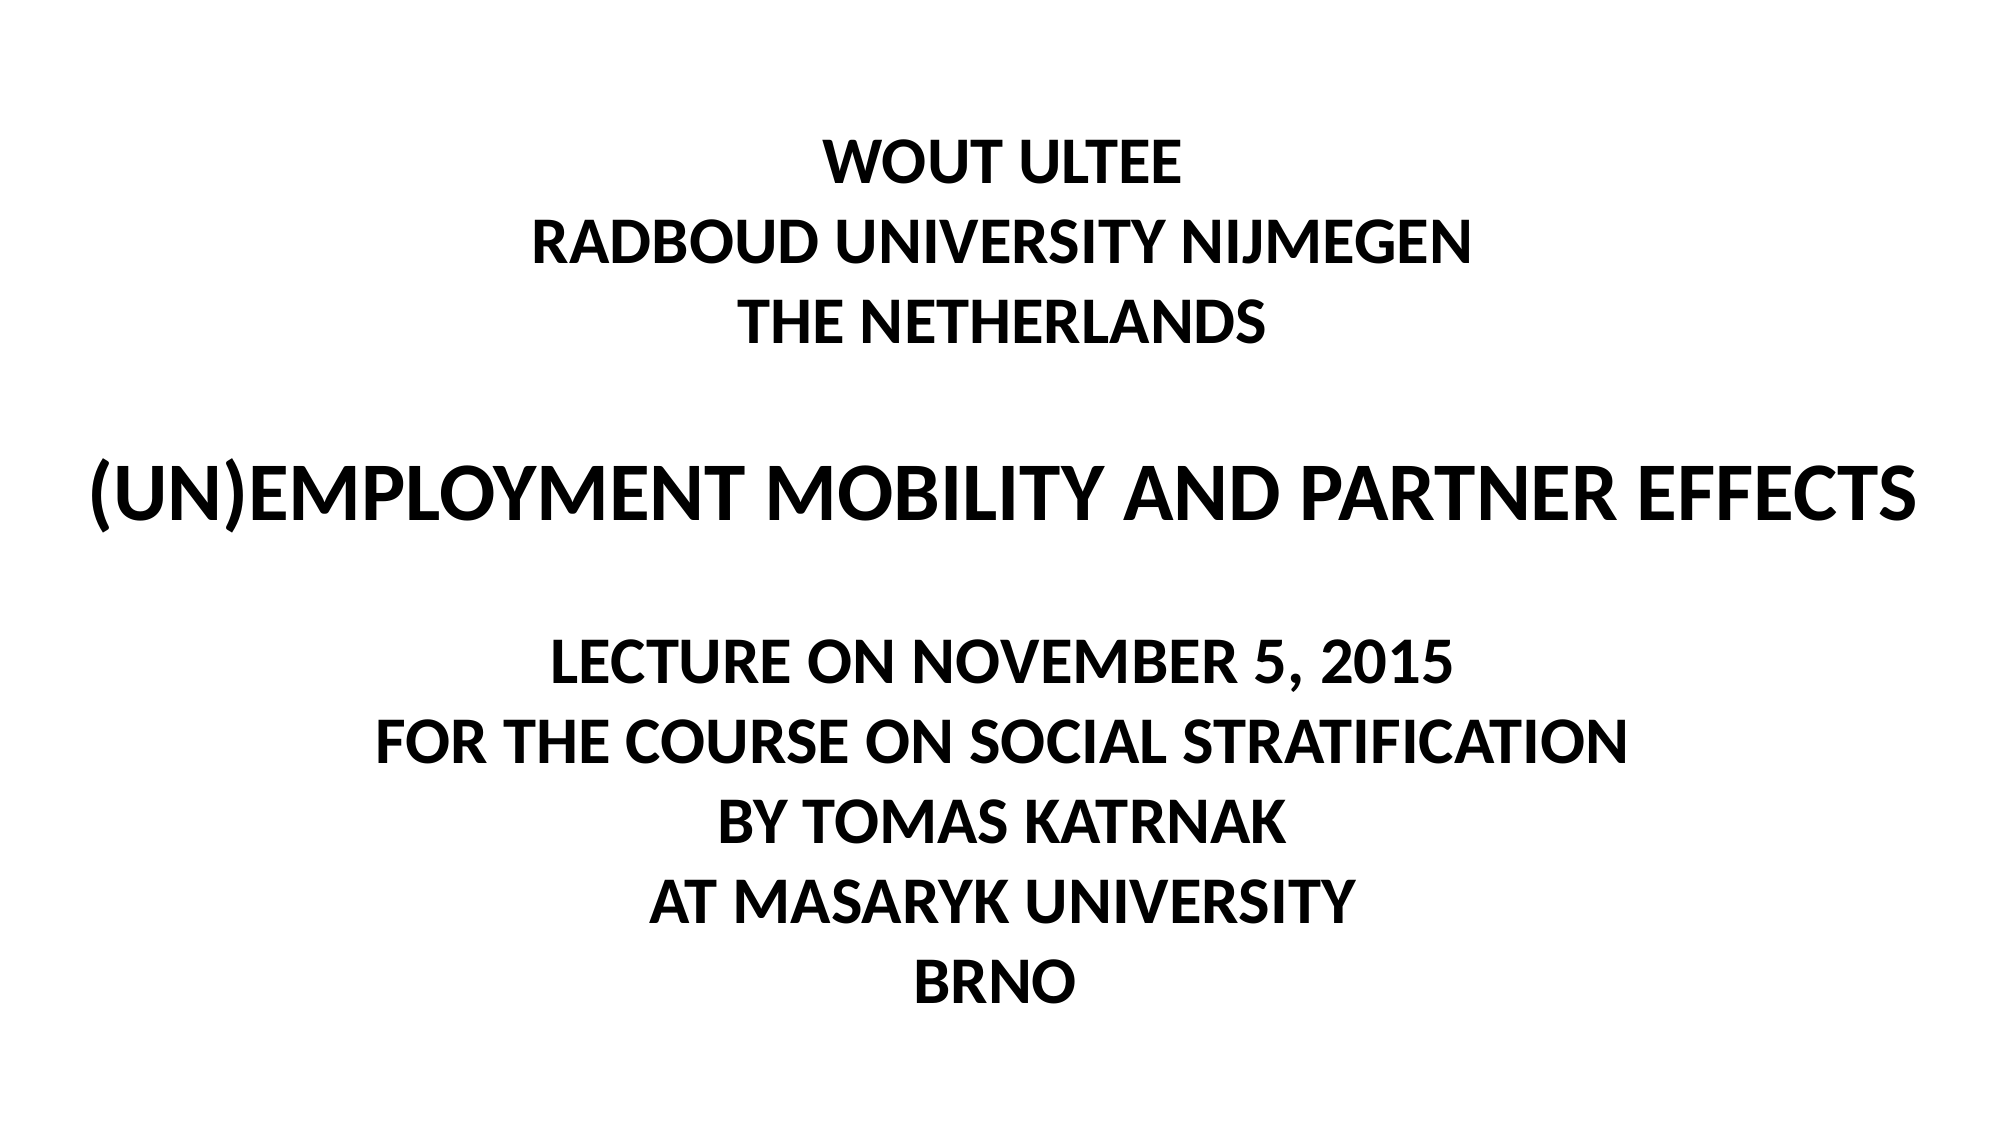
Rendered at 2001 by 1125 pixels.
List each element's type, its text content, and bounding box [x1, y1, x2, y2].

text_box WOUT ULTEE RADBOUD UNIVERSITY NIJMEGEN THE NETHERLANDS (UN)EMPLOYMENT MOBILITY AND PARTNER EFFECTS LECTURE ON NOVEMBER 5, 2015 FOR THE COURSE ON SOCIAL STRATIFICATION BY TOMAS KATRNAK AT MASARYK UNIVERSITY BRNO [43, 109, 1963, 1034]
